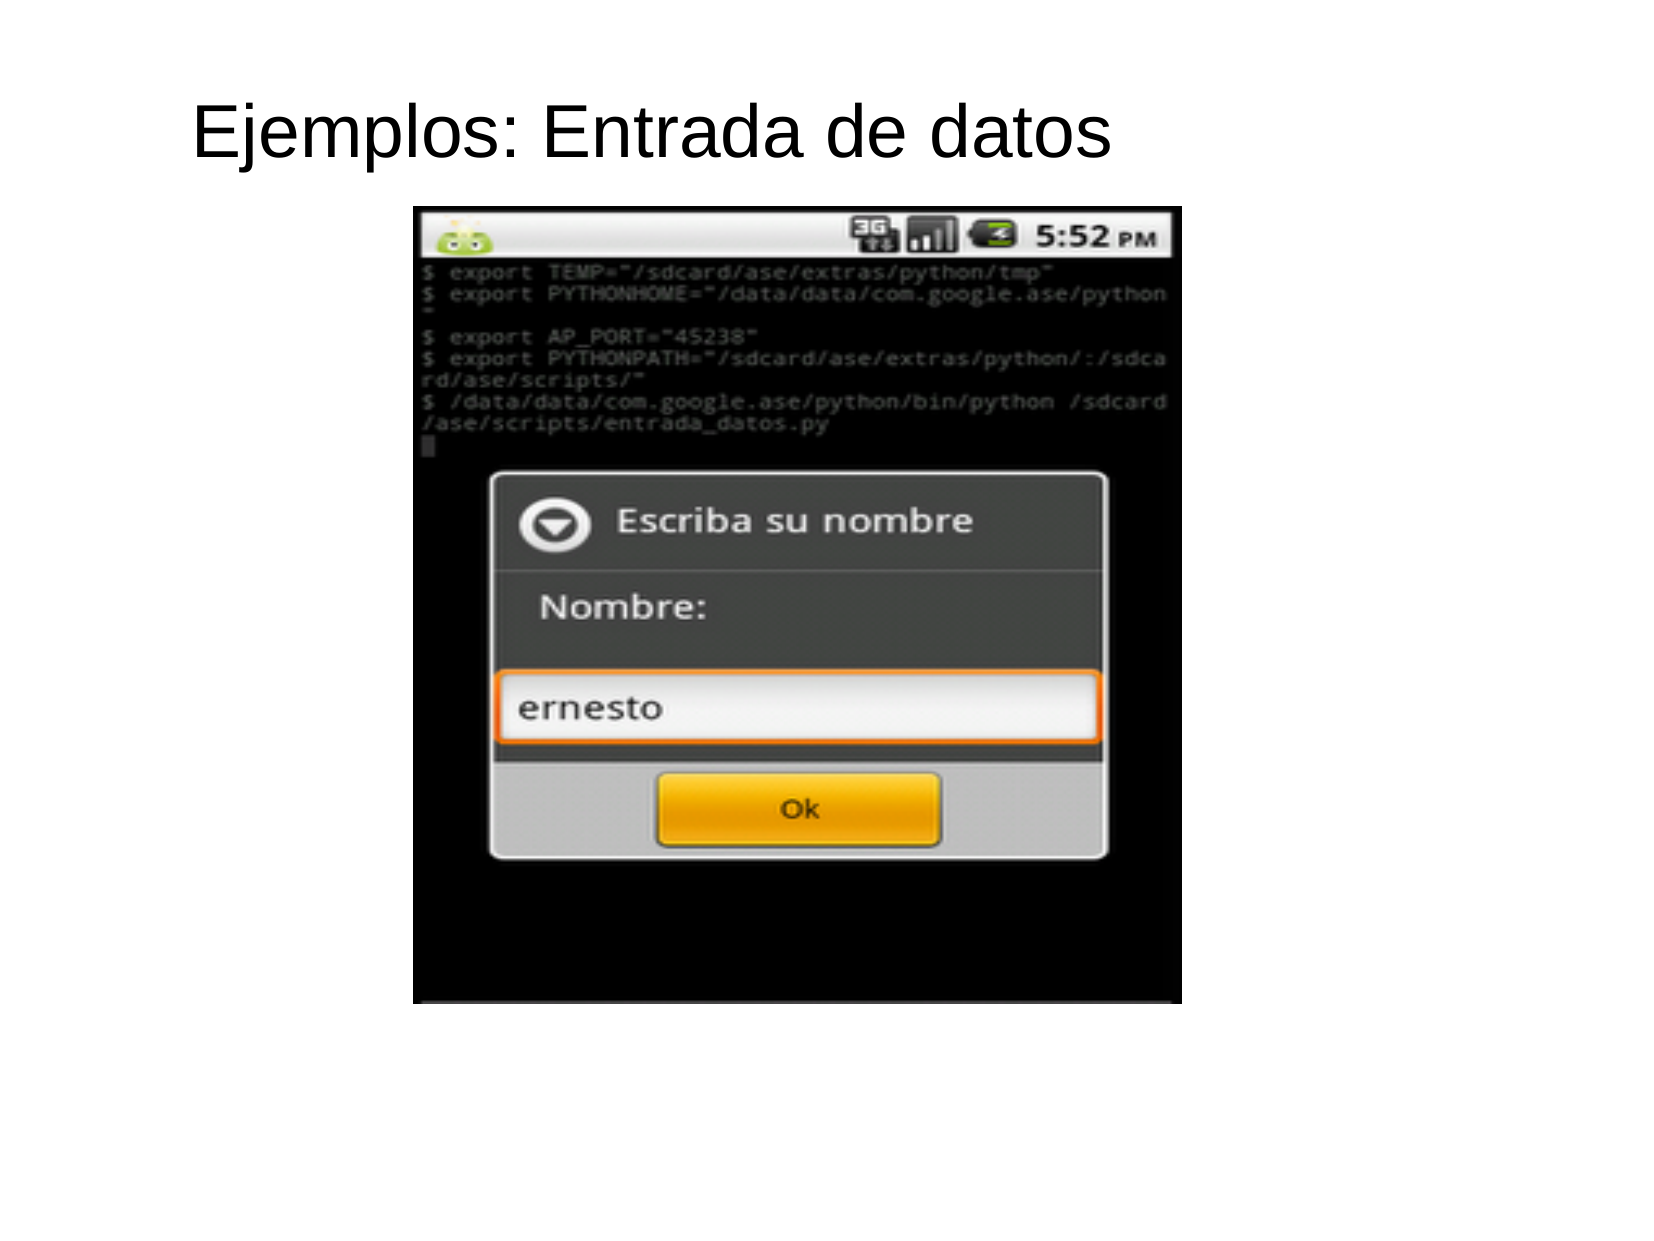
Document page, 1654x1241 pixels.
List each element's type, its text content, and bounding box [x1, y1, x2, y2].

picture [413, 206, 1182, 1004]
text_box Ejemplos: Entrada de datos [177, 81, 1536, 181]
